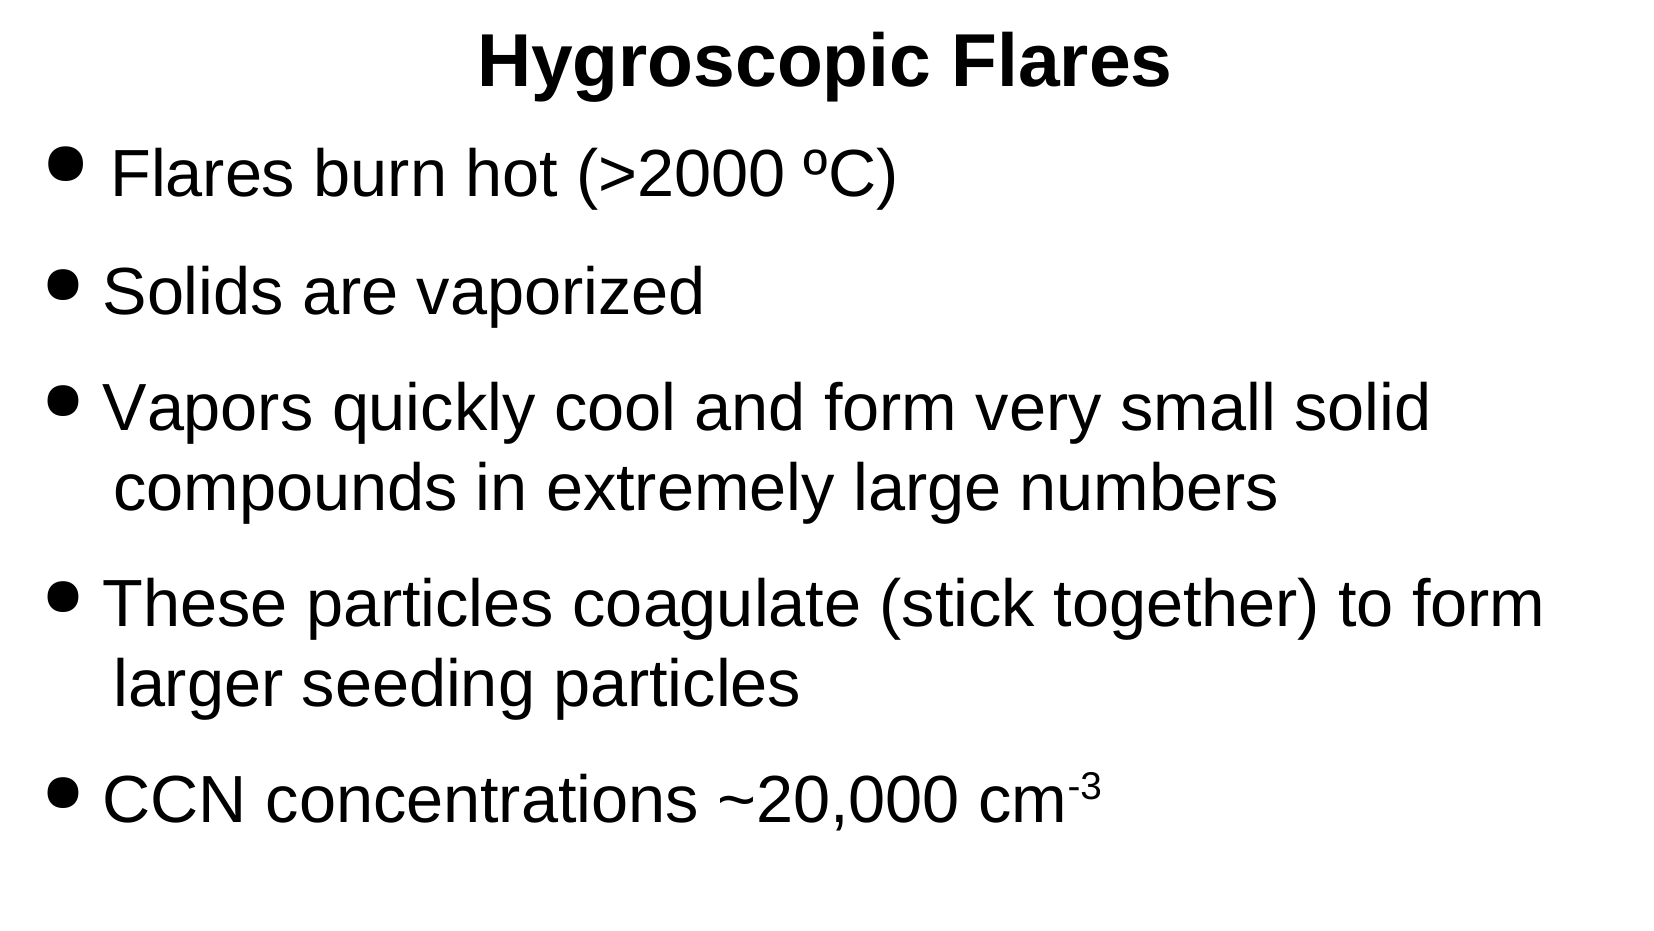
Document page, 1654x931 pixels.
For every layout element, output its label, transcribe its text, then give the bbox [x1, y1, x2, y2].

title Hygroscopic Flares [0, 5, 1654, 107]
text_box Flares burn hot (>2000 ºC) Solids are vaporized Vapors quickly cool and form very small solid compounds in extremely large numbers These particles coagulate (stick together) to form larger seeding particles CCN concentrations ~20,000 cm-3 [10, 114, 1645, 844]
